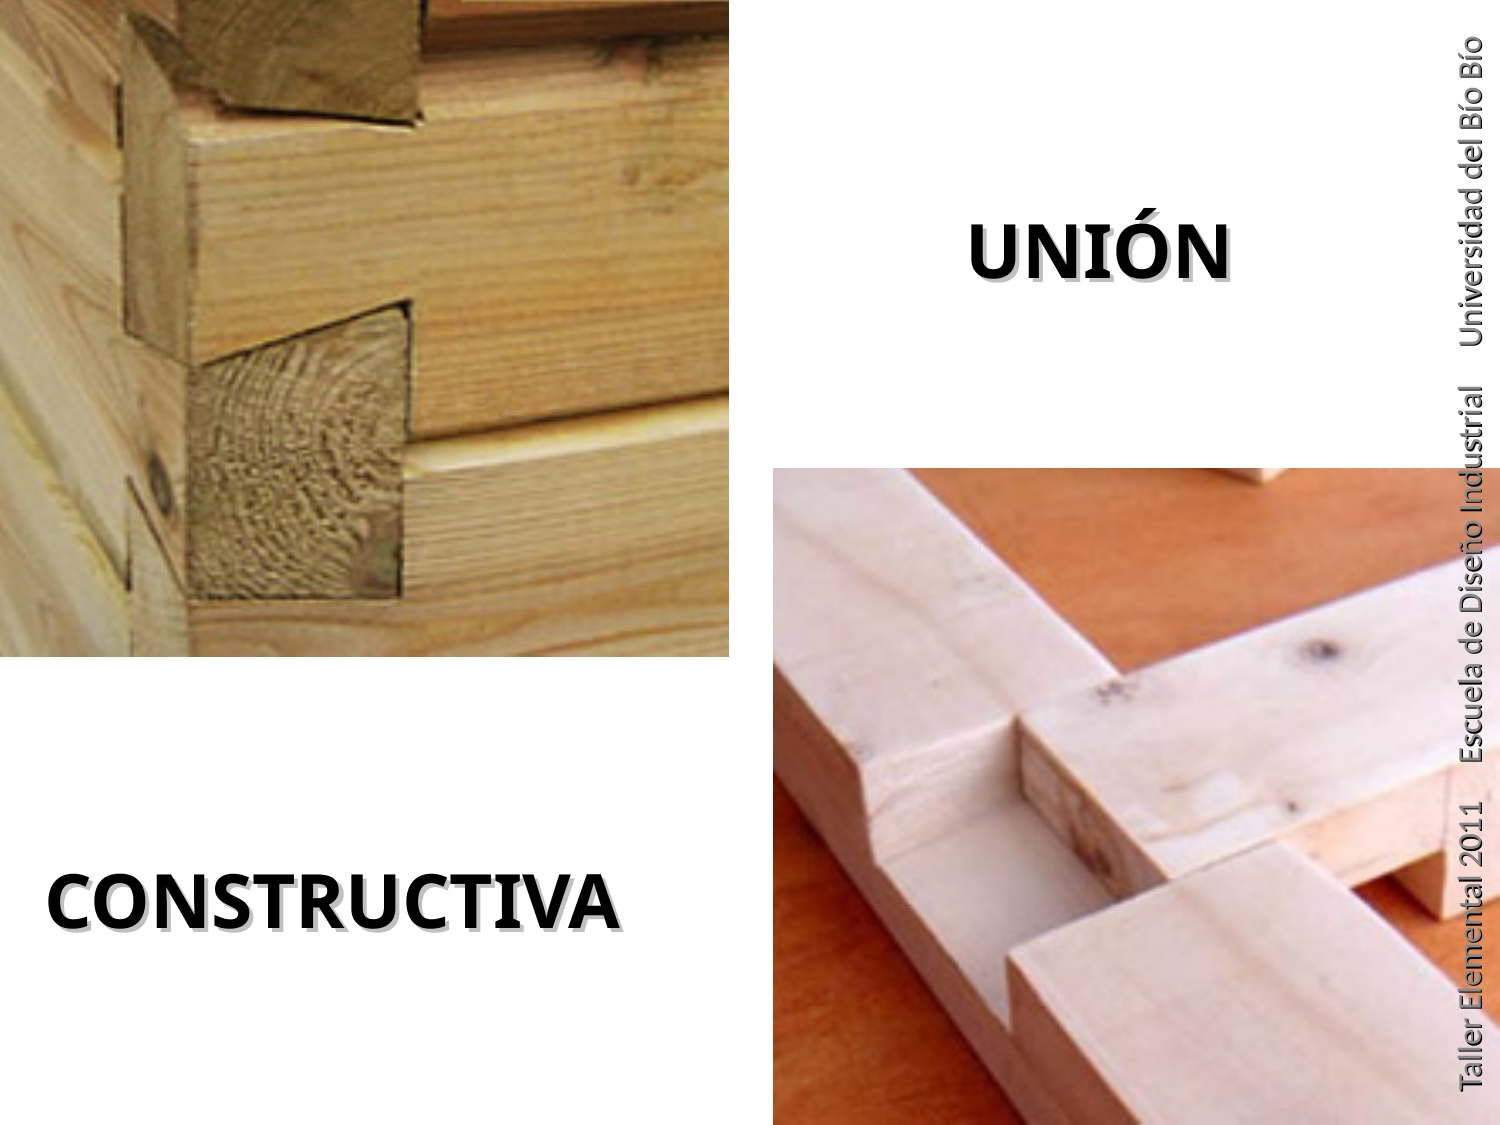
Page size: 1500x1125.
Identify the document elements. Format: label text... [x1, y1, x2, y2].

text_box UNIÓN [950, 196, 1306, 303]
text_box CONSTRUCTIVA [29, 846, 1034, 953]
text_box Taller Elemental 2011 Escuela de Diseño Industrial Universidad del Bío Bío [1435, 0, 1500, 1106]
picture [773, 468, 1500, 1125]
picture [0, 0, 729, 657]
